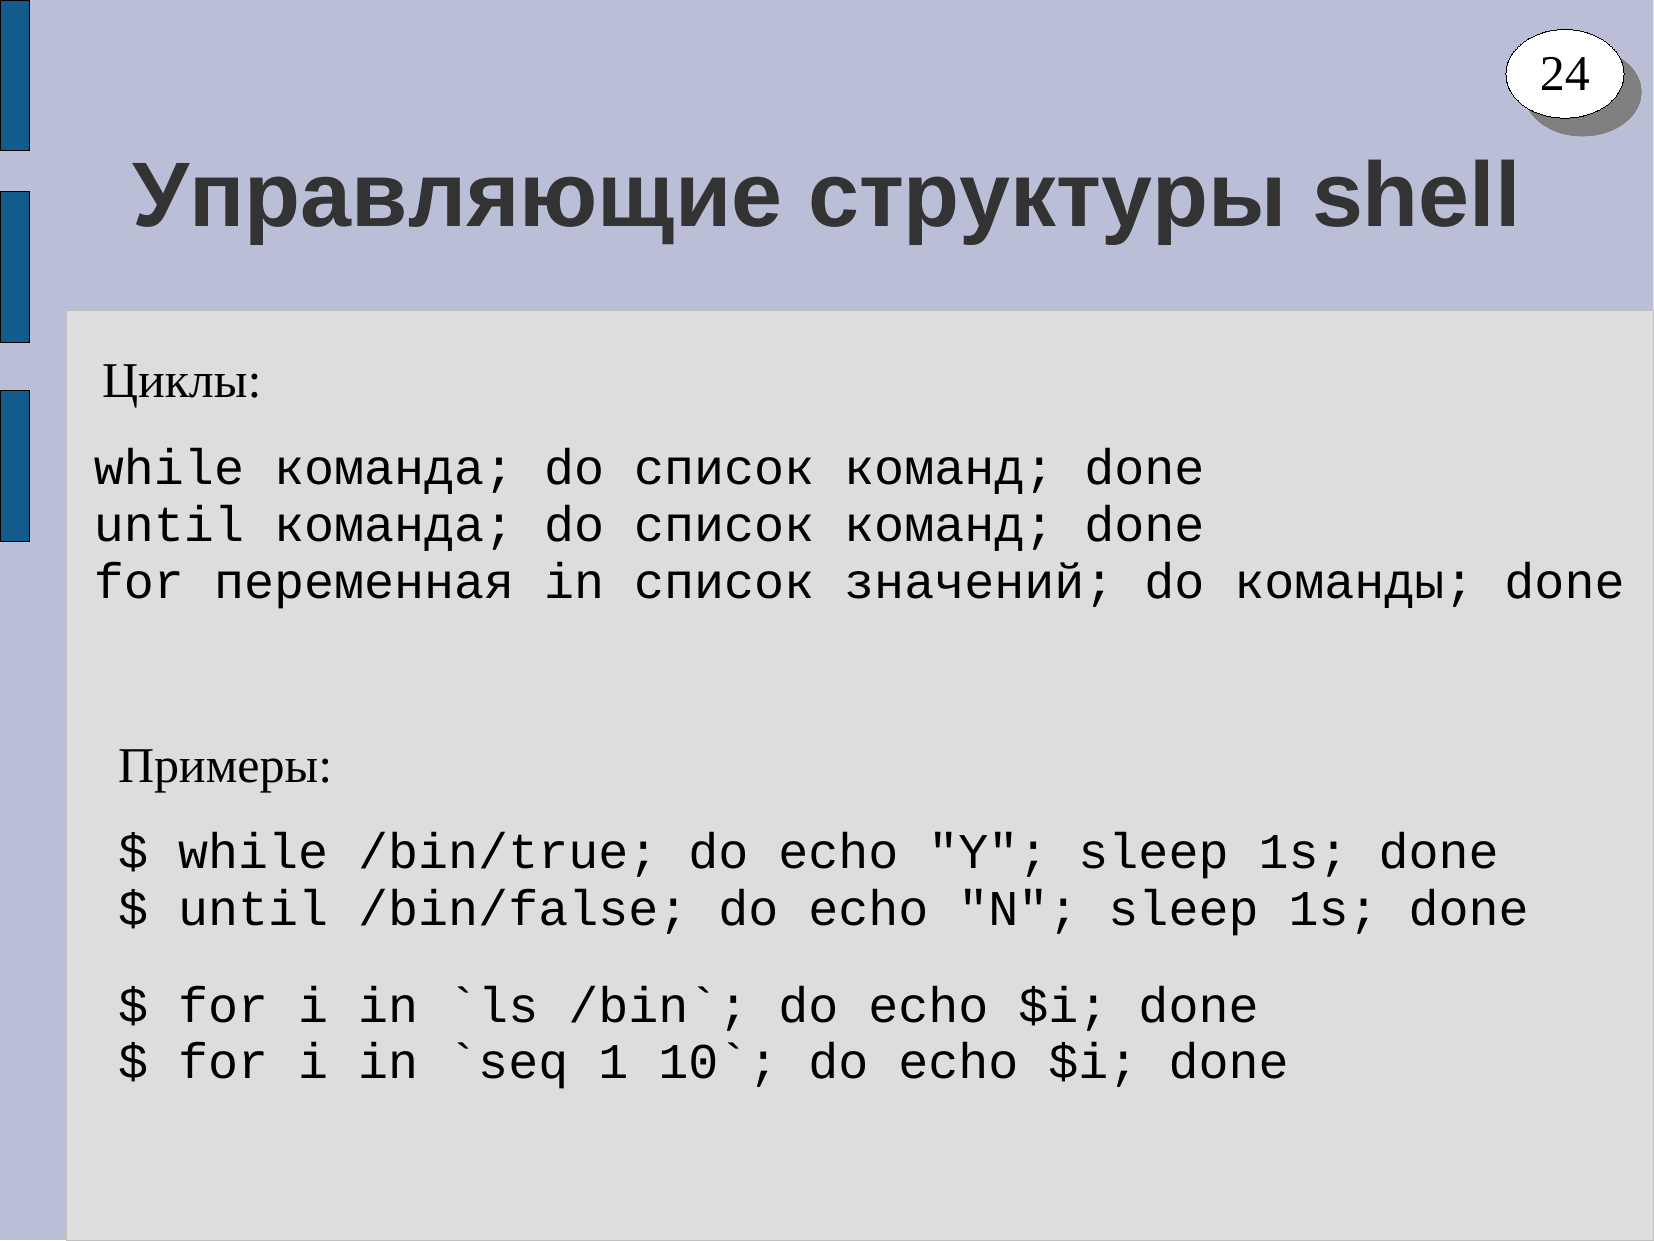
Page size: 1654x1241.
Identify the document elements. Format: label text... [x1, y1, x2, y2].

text_box Примеры: [118, 738, 333, 794]
text_box 24 [1505, 29, 1625, 119]
text_box while команда; do список команд; done until команда; do список команд; done for переменная in список значений; do команды; done [93, 442, 1625, 614]
text_box $ while /bin/true; do echo "Y"; sleep 1s; done $ until /bin/false; do echo "N"; sleep 1s; done [118, 826, 1529, 941]
title Управляющие структуры shell [121, 91, 1534, 299]
text_box Циклы: [102, 352, 262, 408]
text_box $ for i in `ls /bin`; do echo $i; done $ for i in `seq 1 10`; do echo $i; done [118, 980, 1289, 1094]
